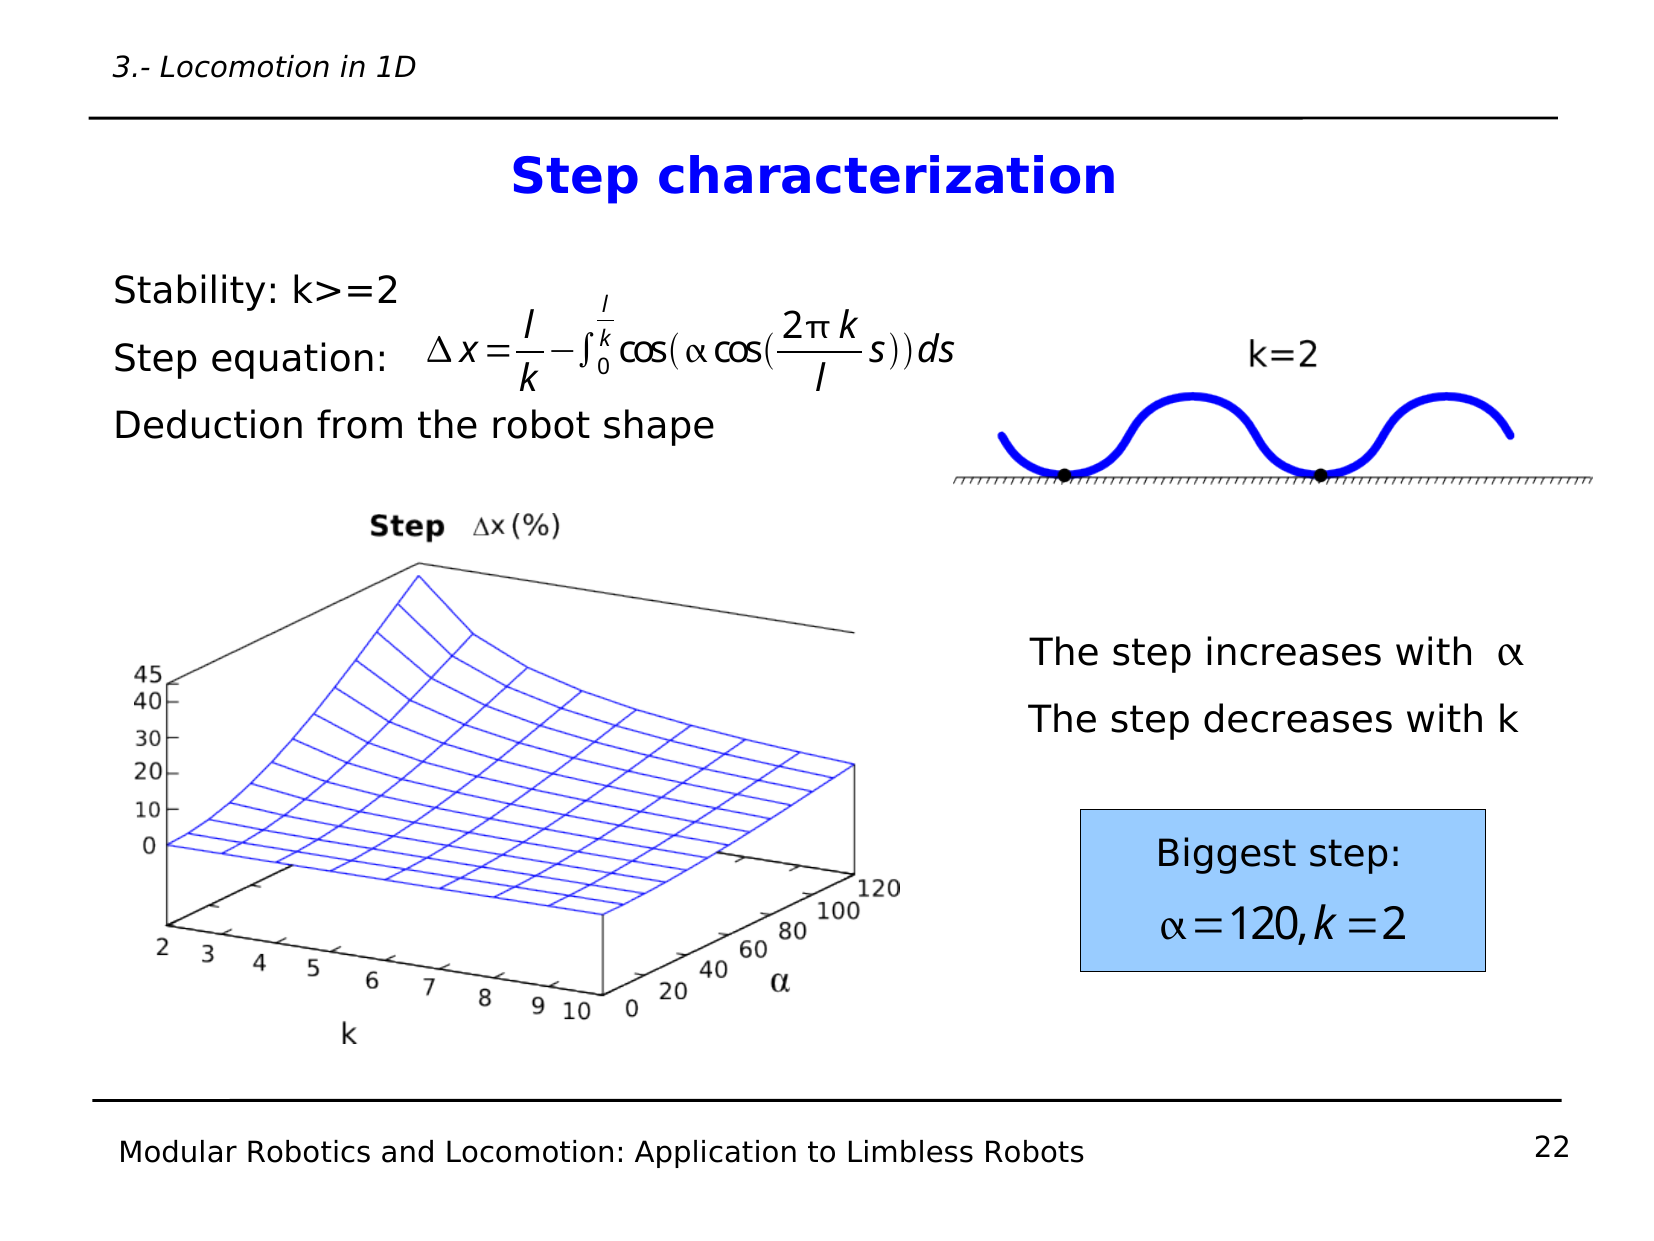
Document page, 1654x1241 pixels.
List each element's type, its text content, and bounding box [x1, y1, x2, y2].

text_box 3.- Locomotion in 1D [97, 42, 433, 93]
chart [1484, 622, 1535, 679]
text_box [1080, 809, 1486, 972]
picture [134, 513, 900, 1044]
text_box Biggest step: [1140, 824, 1413, 883]
text_box The step decreases with k [1001, 690, 1538, 750]
text_box Stability: k>=2 Step equation: Deduction from the robot shape [86, 261, 731, 455]
text_box Step characterization [495, 139, 1121, 213]
chart [1147, 896, 1416, 954]
text_box The step increases with [1003, 623, 1494, 682]
chart [416, 291, 966, 402]
picture [953, 339, 1593, 485]
text_box Modular Robotics and Locomotion: Application to Limbless Robots [103, 1128, 1102, 1178]
